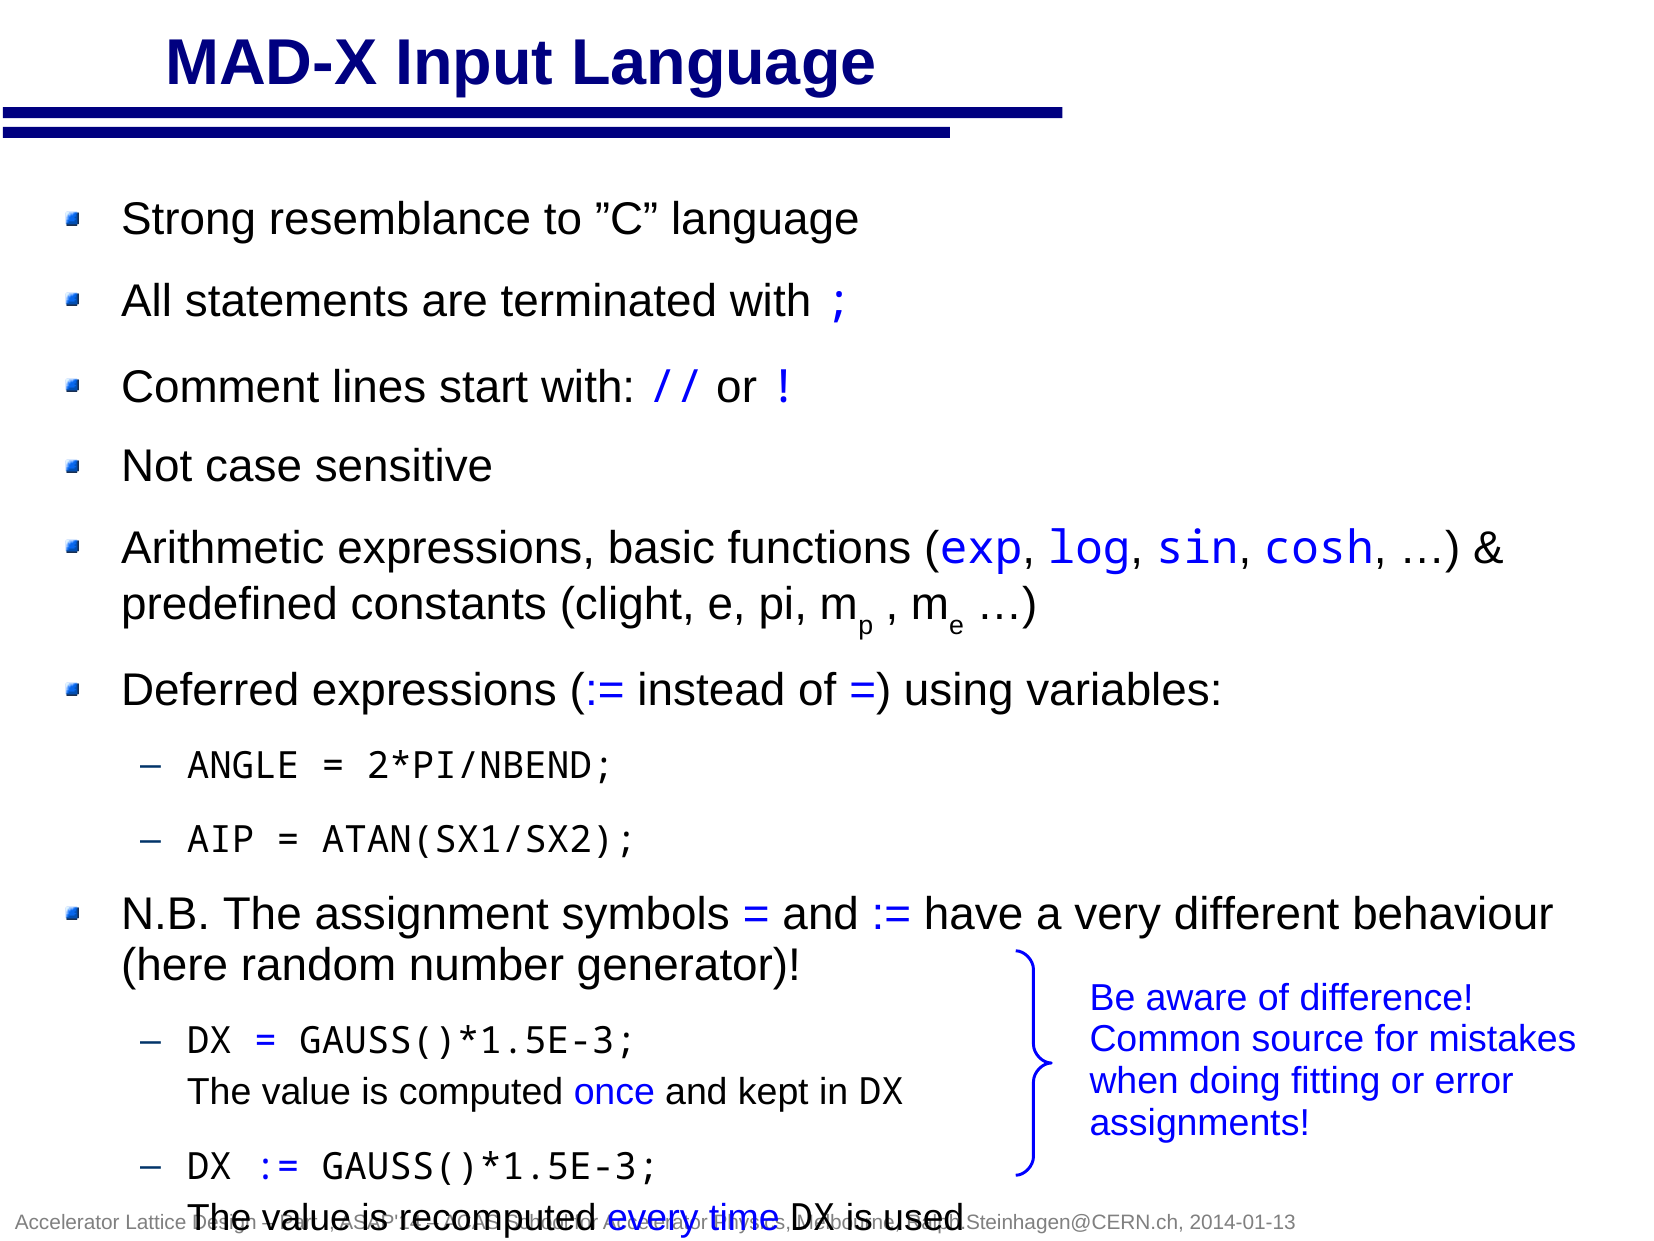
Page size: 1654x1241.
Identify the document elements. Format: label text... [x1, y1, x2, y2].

list Strong resemblance to ”C” language All statements are terminated with ; Comment lines start with: // or ! Not case sensitive Arithmetic expressions, basic functions (exp, log, sin, cosh, …) & predefined constants (clight, e, pi, mp , me …) Deferred expressions (:= instead of =) using variables: ANGLE = 2*PI/NBEND; AIP = ATAN(SX1/SX2); N.B. The assignment symbols = and := have a very different behaviour (here random number generator)! DX = GAUSS()*1.5E-3; The value is computed once and kept in DX DX := GAUSS()*1.5E-3; The value is recomputed every time DX is used [65, 192, 1628, 1205]
title MAD-X Input Language [165, 0, 1323, 124]
text_box Be aware of difference! Common source for mistakes when doing fitting or error assignments! [1074, 968, 1619, 1152]
